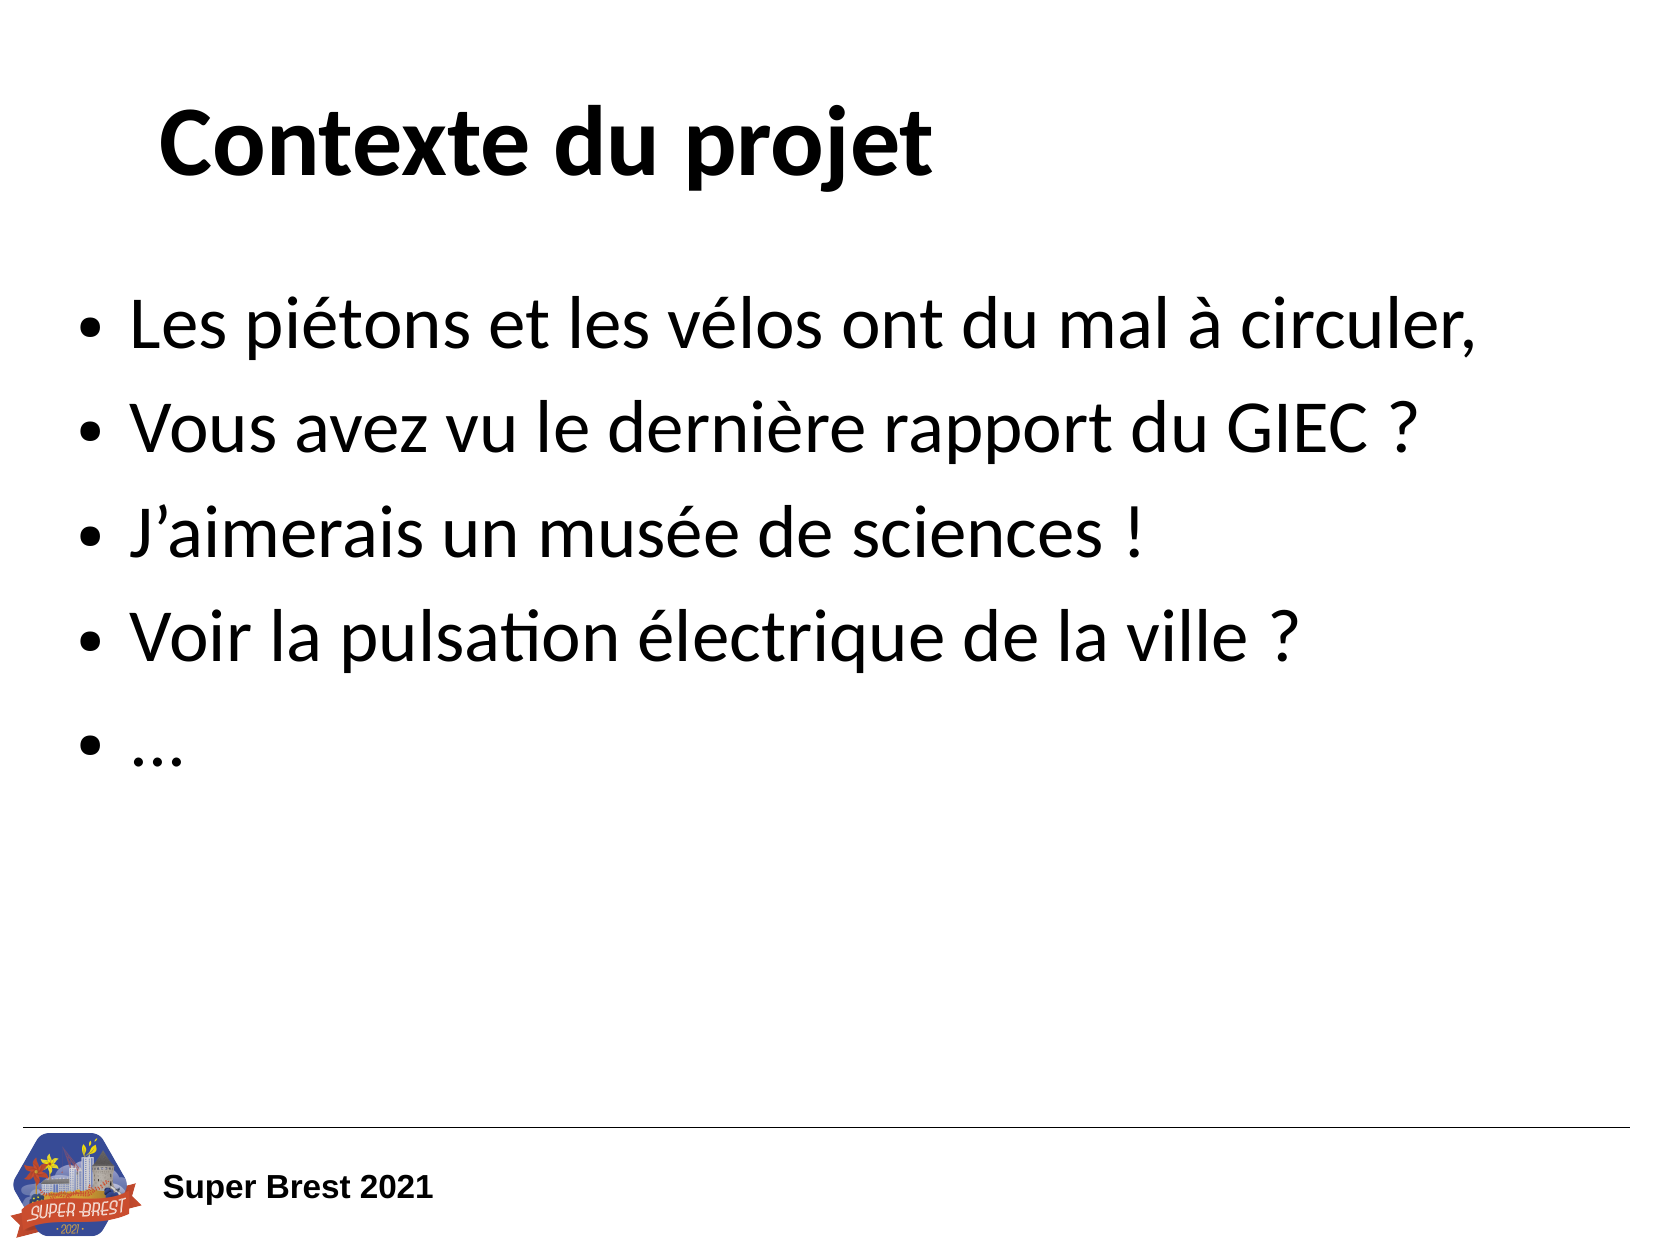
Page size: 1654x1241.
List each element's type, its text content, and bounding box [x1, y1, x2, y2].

picture [10, 1133, 142, 1238]
title Contexte du projet [11, 47, 1347, 255]
list Les piétons et les vélos ont du mal à circuler, Vous avez vu le dernière rapport du GIEC ? J’aimerais un musée de sciences ! Voir la pulsation électrique de la ville ? ... [59, 291, 1548, 1111]
text_box Super Brest 2021 [147, 1160, 1070, 1214]
